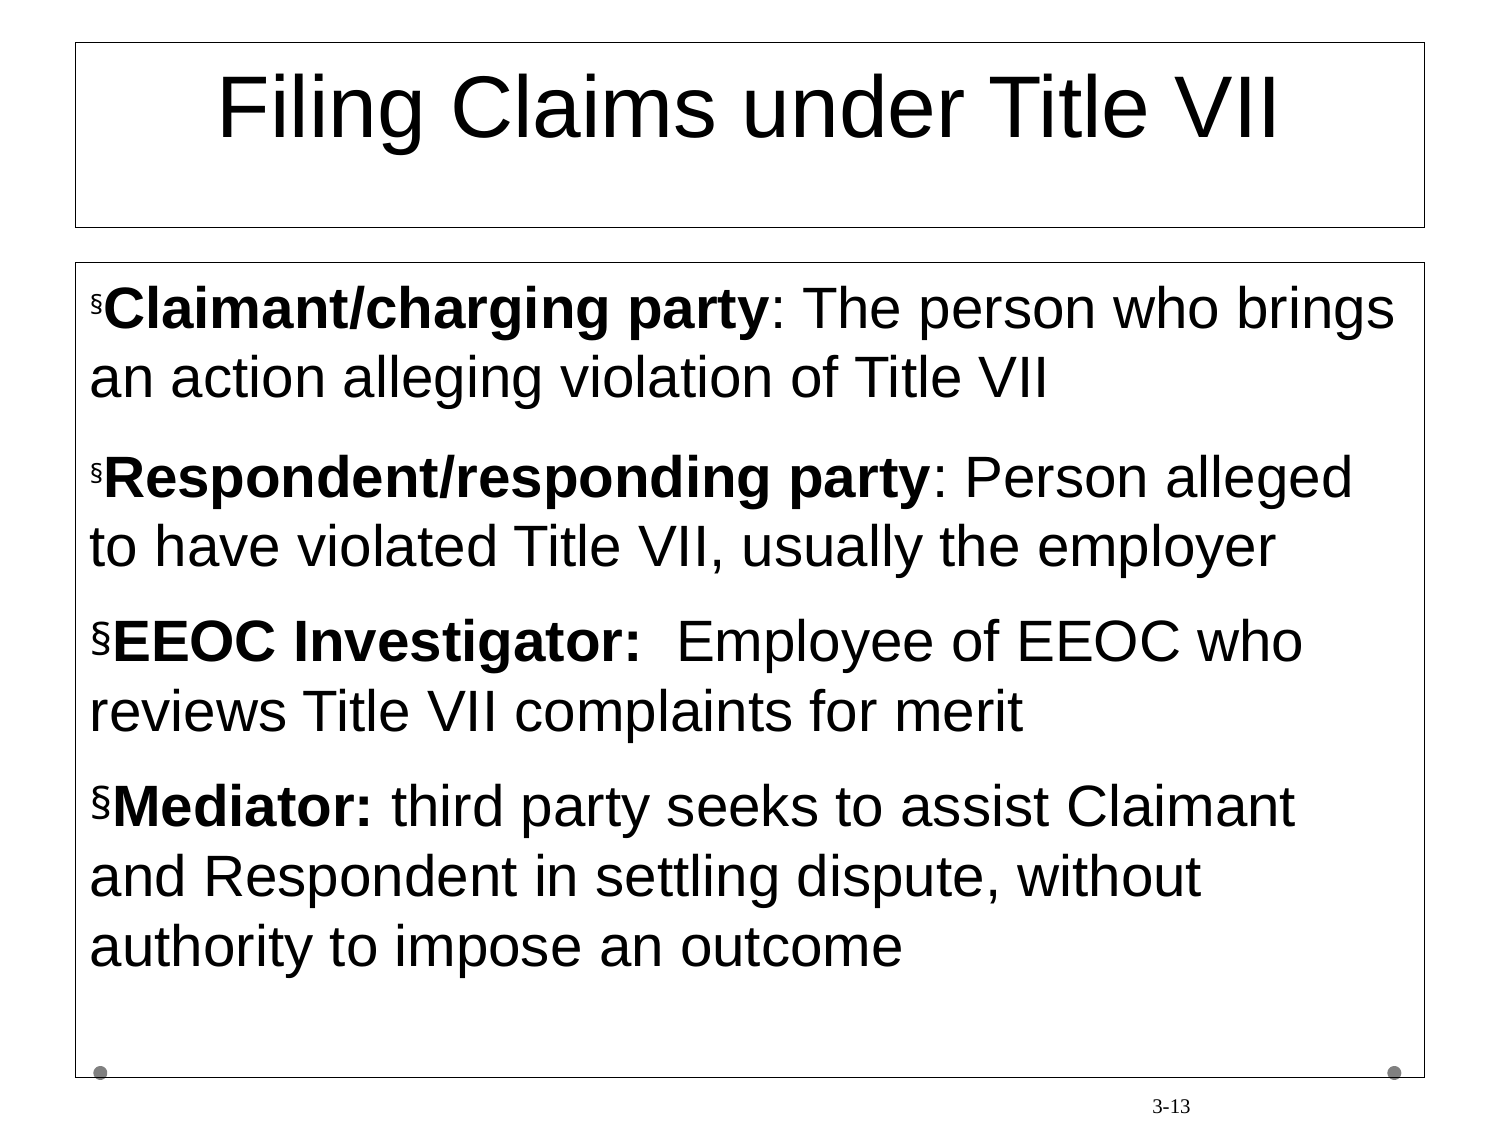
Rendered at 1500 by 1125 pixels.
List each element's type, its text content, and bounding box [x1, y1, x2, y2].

title Filing Claims under Title VII [75, 42, 1425, 228]
list Claimant/charging party: The person who brings an action alleging violation of Title VII Respondent/responding party: Person alleged to have violated Title VII, usually the employer EEOC Investigator: Employee of EEOC who reviews Title VII complaints for merit Mediator: third party seeks to assist Claimant and Respondent in settling dispute, without authority to impose an outcome [75, 262, 1425, 1078]
